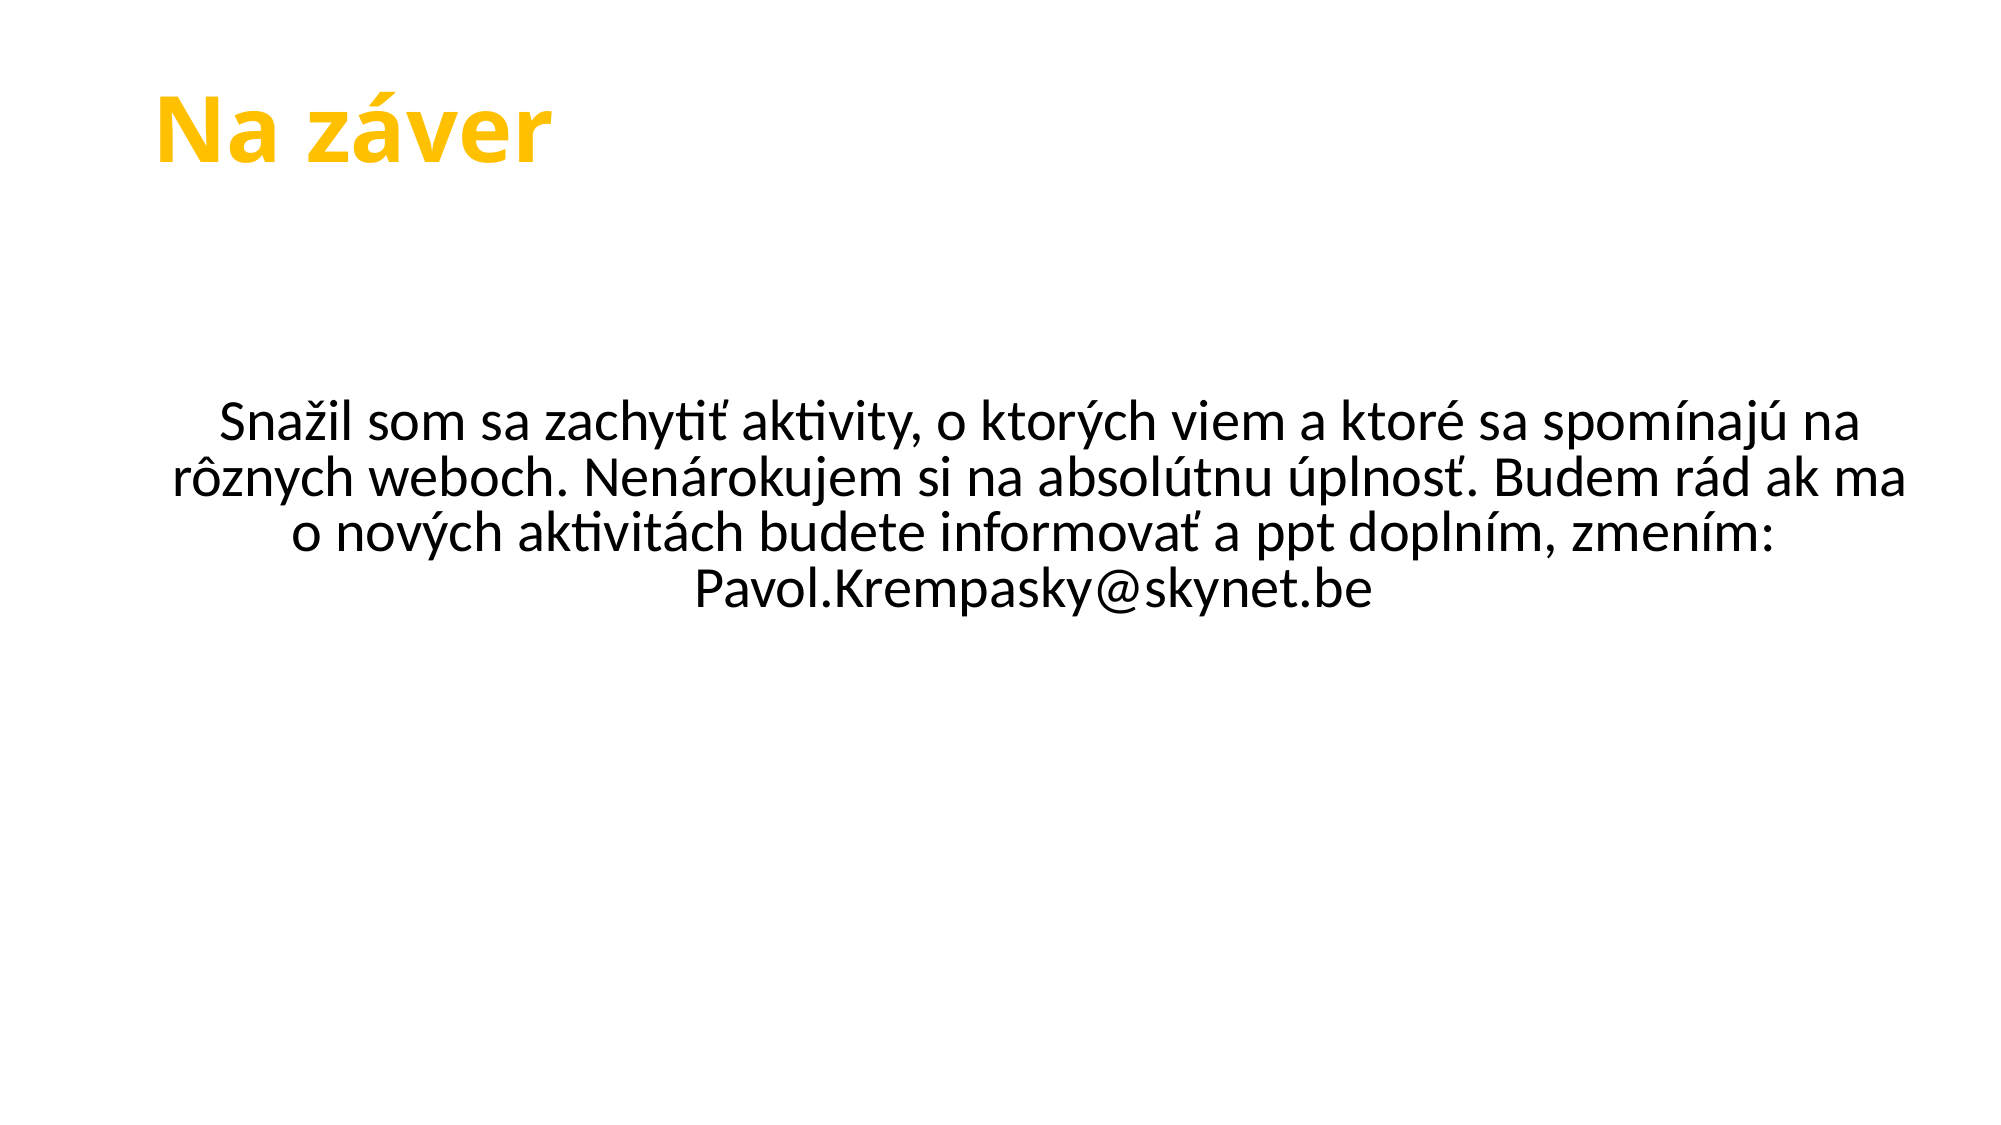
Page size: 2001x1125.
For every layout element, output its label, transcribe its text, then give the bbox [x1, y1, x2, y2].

list Snažil som sa zachytiť aktivity, o ktorých viem a ktoré sa spomínajú na rôznych weboch. Nenárokujem si na absolútnu úplnosť. Budem rád ak ma o nových aktivitách budete informovať a ppt doplním, zmením: Pavol.Krempasky@skynet.be [137, 388, 1944, 684]
title Na záver [137, 23, 1863, 242]
